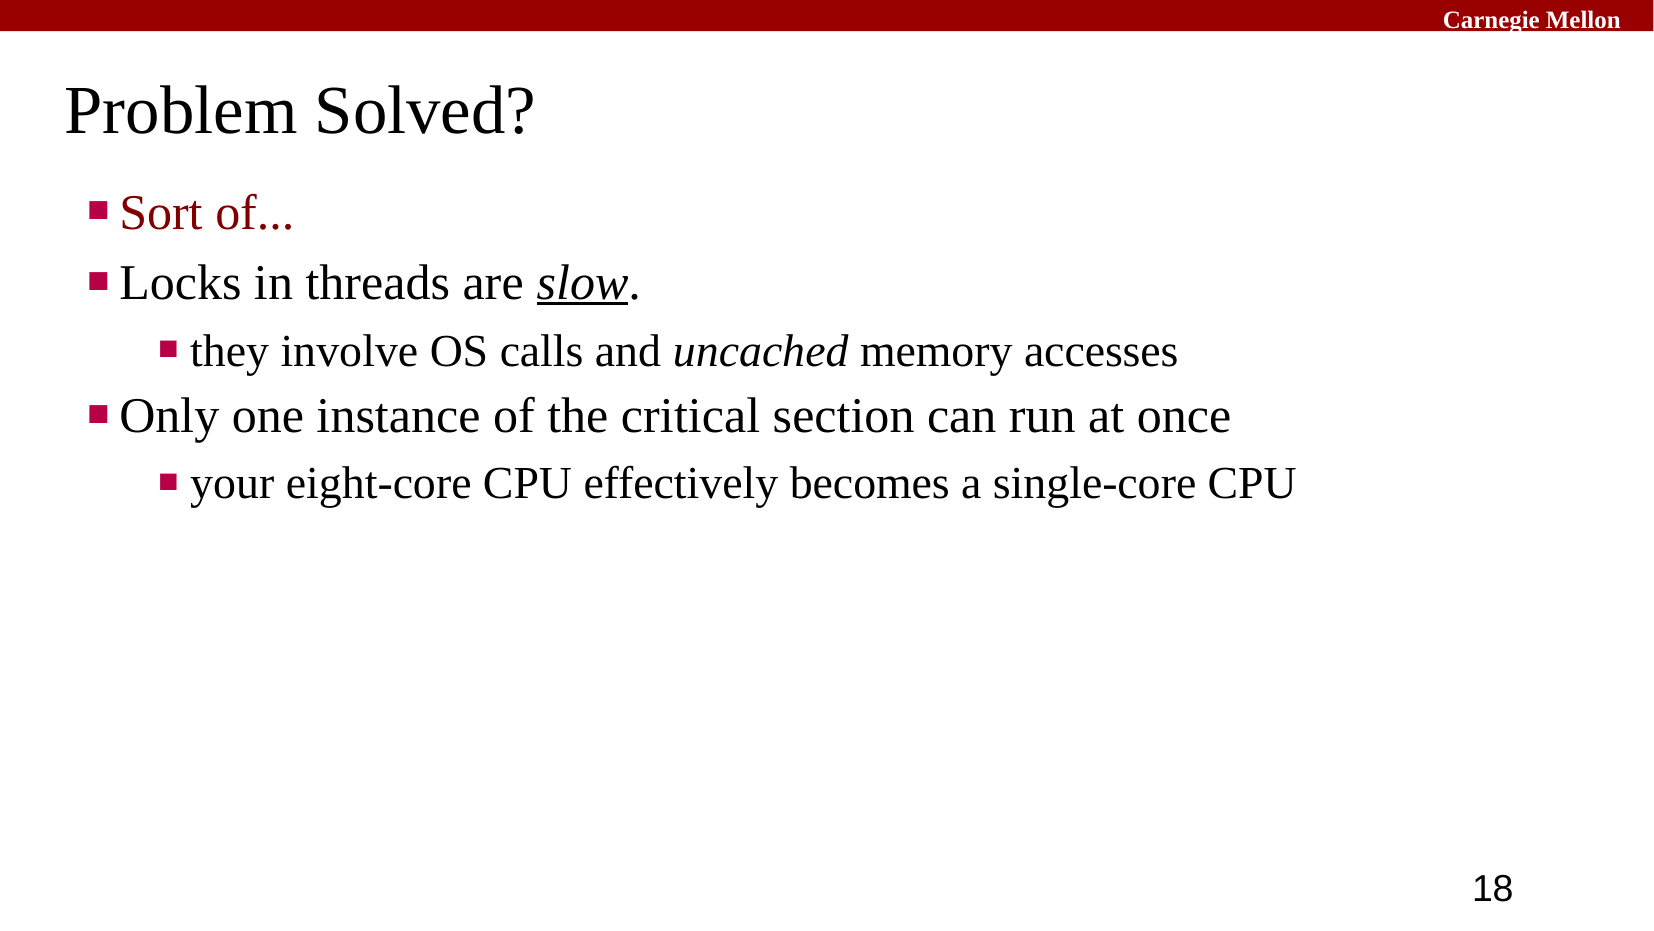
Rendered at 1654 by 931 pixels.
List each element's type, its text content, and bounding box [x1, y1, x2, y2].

title Problem Solved? [64, 58, 1576, 163]
list Sort of... Locks in threads are slow. they involve OS calls and uncached memory accesses Only one instance of the critical section can run at once your eight-core CPU effectively becomes a single-core CPU [71, 184, 1576, 916]
